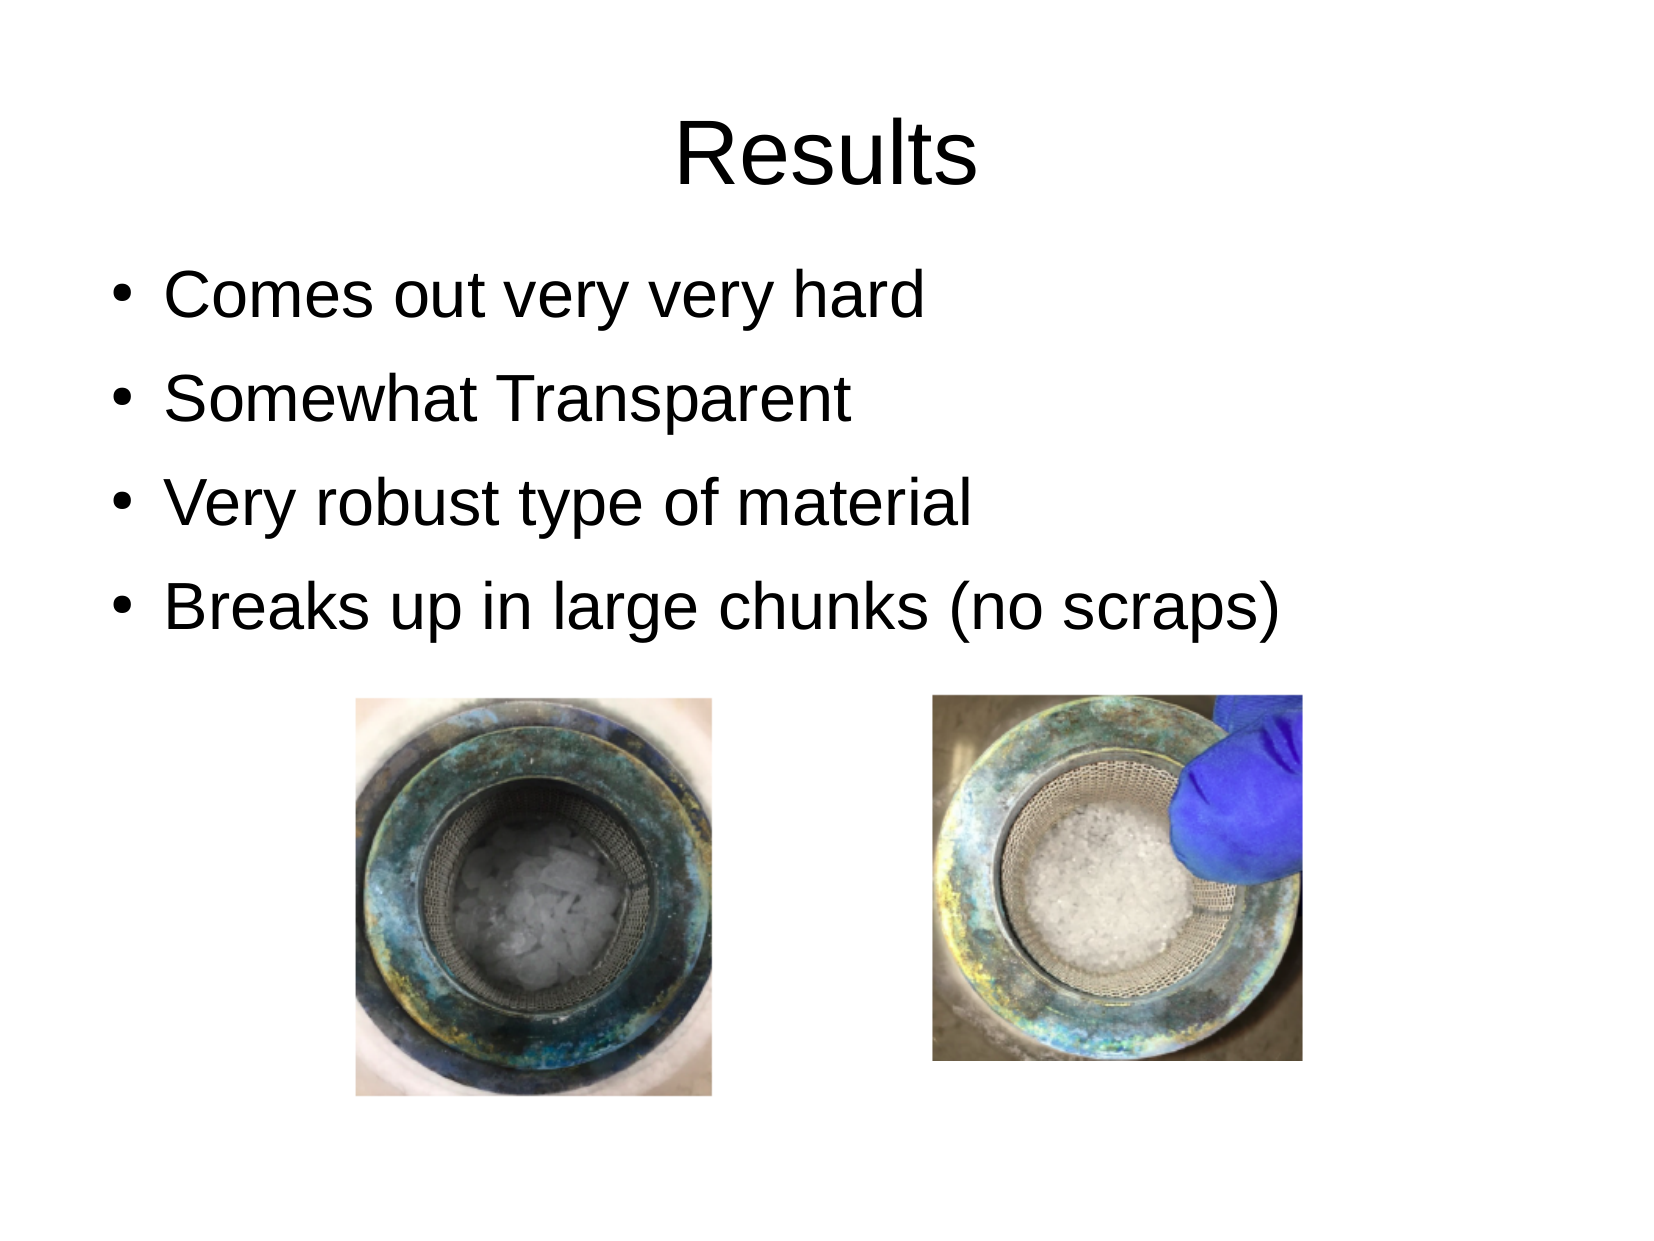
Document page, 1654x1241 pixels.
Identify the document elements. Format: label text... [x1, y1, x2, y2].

picture [345, 976, 720, 1101]
list Comes out very very hard Somewhat Transparent Very robust type of material Breaks up in large chunks (no scraps) [92, 256, 1581, 976]
picture [928, 976, 1306, 1061]
title Results [82, 49, 1571, 257]
